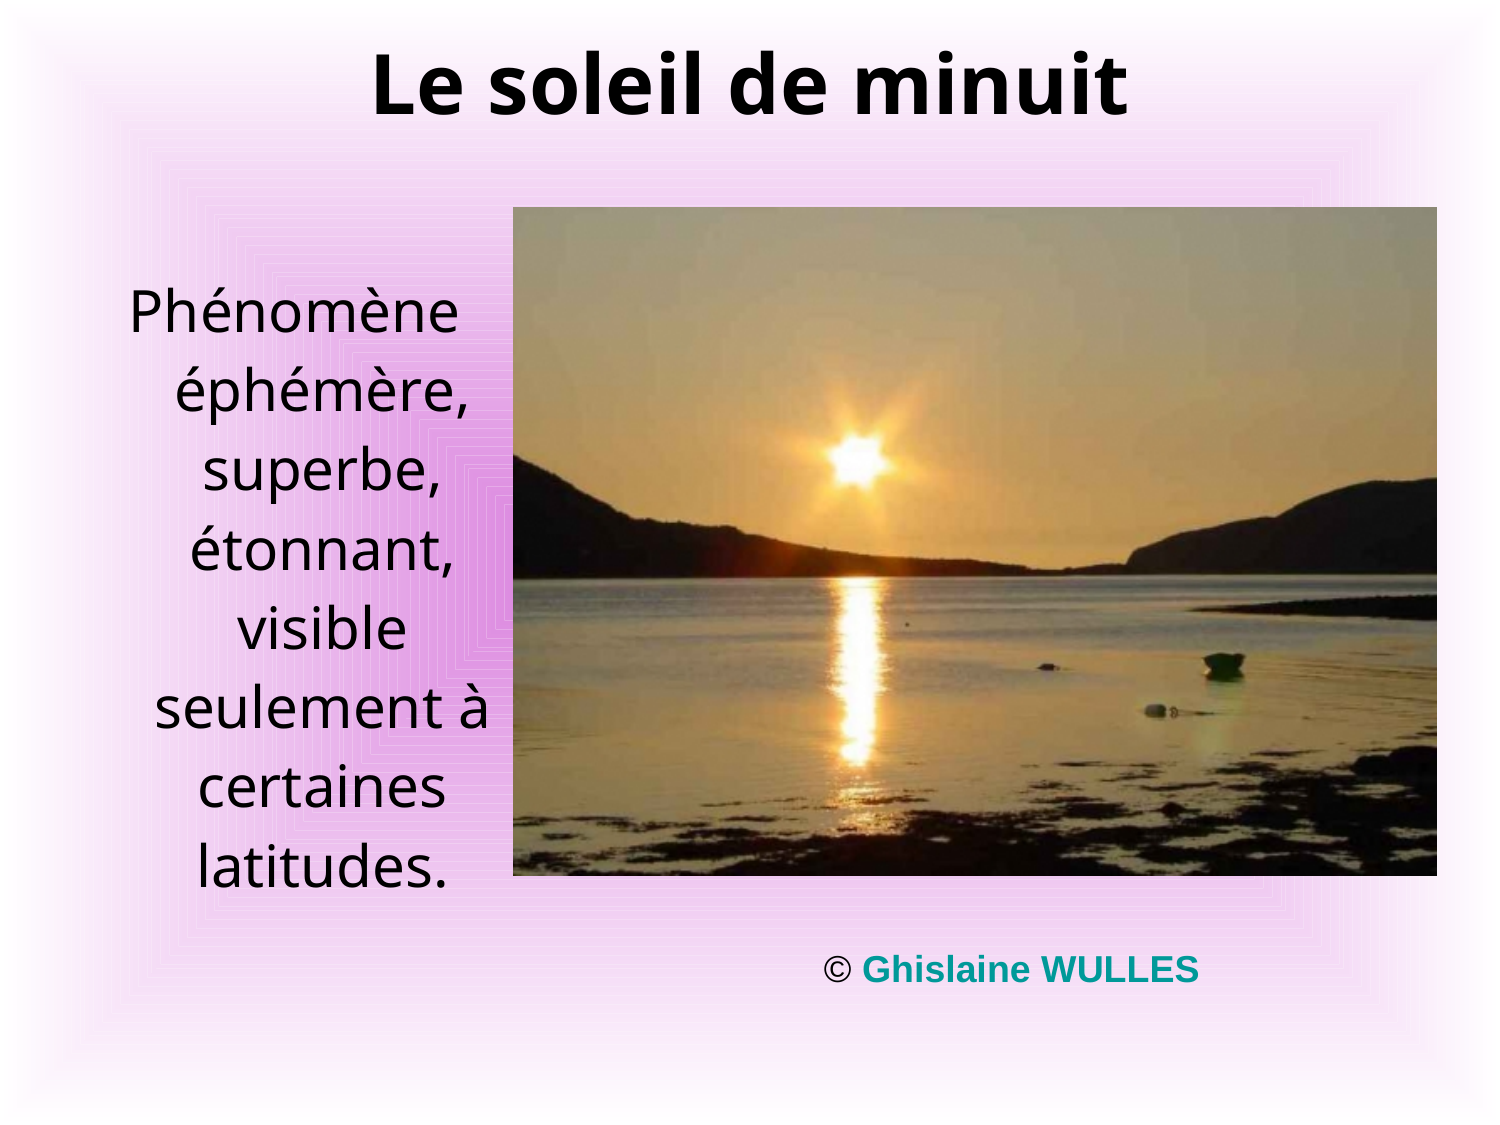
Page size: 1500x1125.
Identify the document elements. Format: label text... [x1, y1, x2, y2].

list Phénomène éphémère, superbe, étonnant, visible seulement à certaines latitudes. [75, 262, 514, 1006]
text_box © Ghislaine WULLES [809, 940, 1341, 999]
title Le soleil de minuit [75, 34, 1426, 244]
picture [513, 207, 1437, 876]
